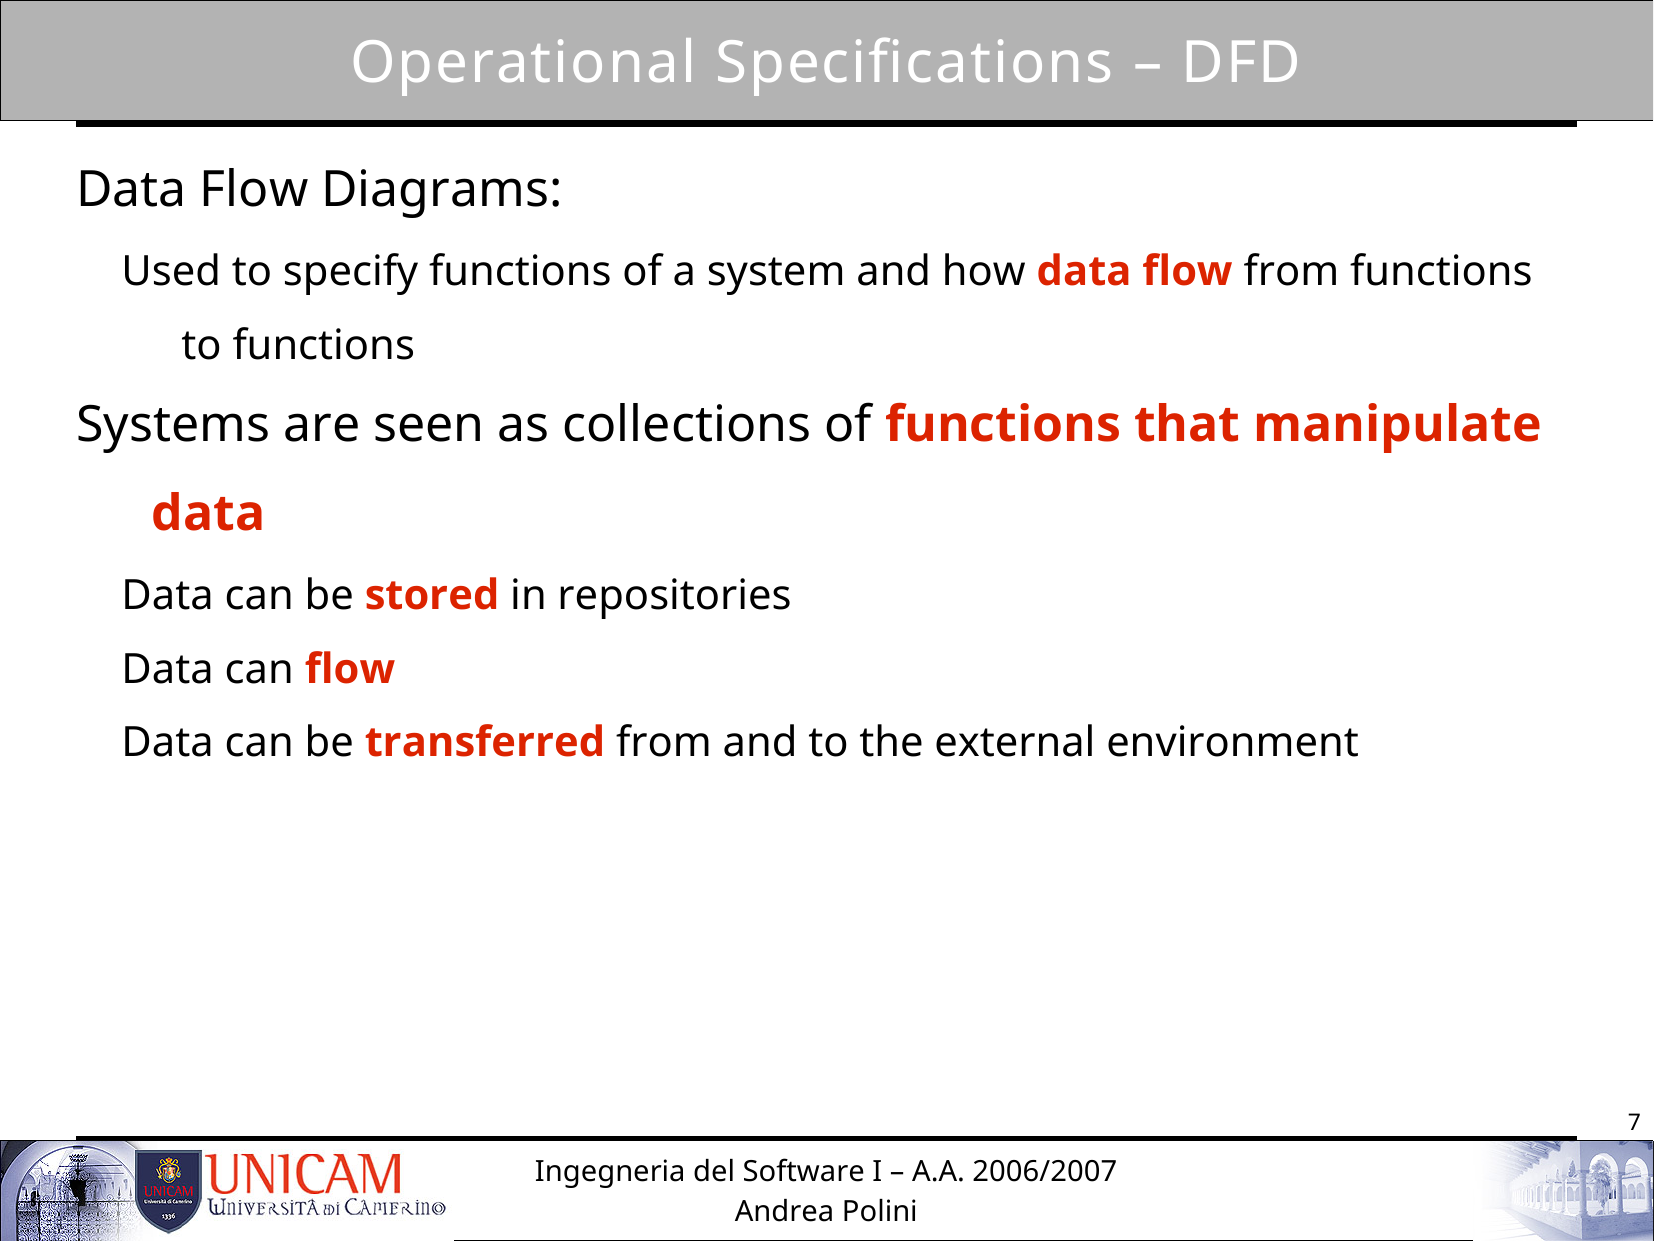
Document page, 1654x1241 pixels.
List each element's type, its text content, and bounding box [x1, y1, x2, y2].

picture [1473, 1141, 1654, 1241]
list Data Flow Diagrams: Used to specify functions of a system and how data flow from functions to functions Systems are seen as collections of functions that manipulate data Data can be stored in repositories Data can flow Data can be transferred from and to the external environment [76, 152, 1577, 729]
title Operational Specifications – DFD [0, 0, 1653, 121]
picture [0, 1141, 454, 1241]
